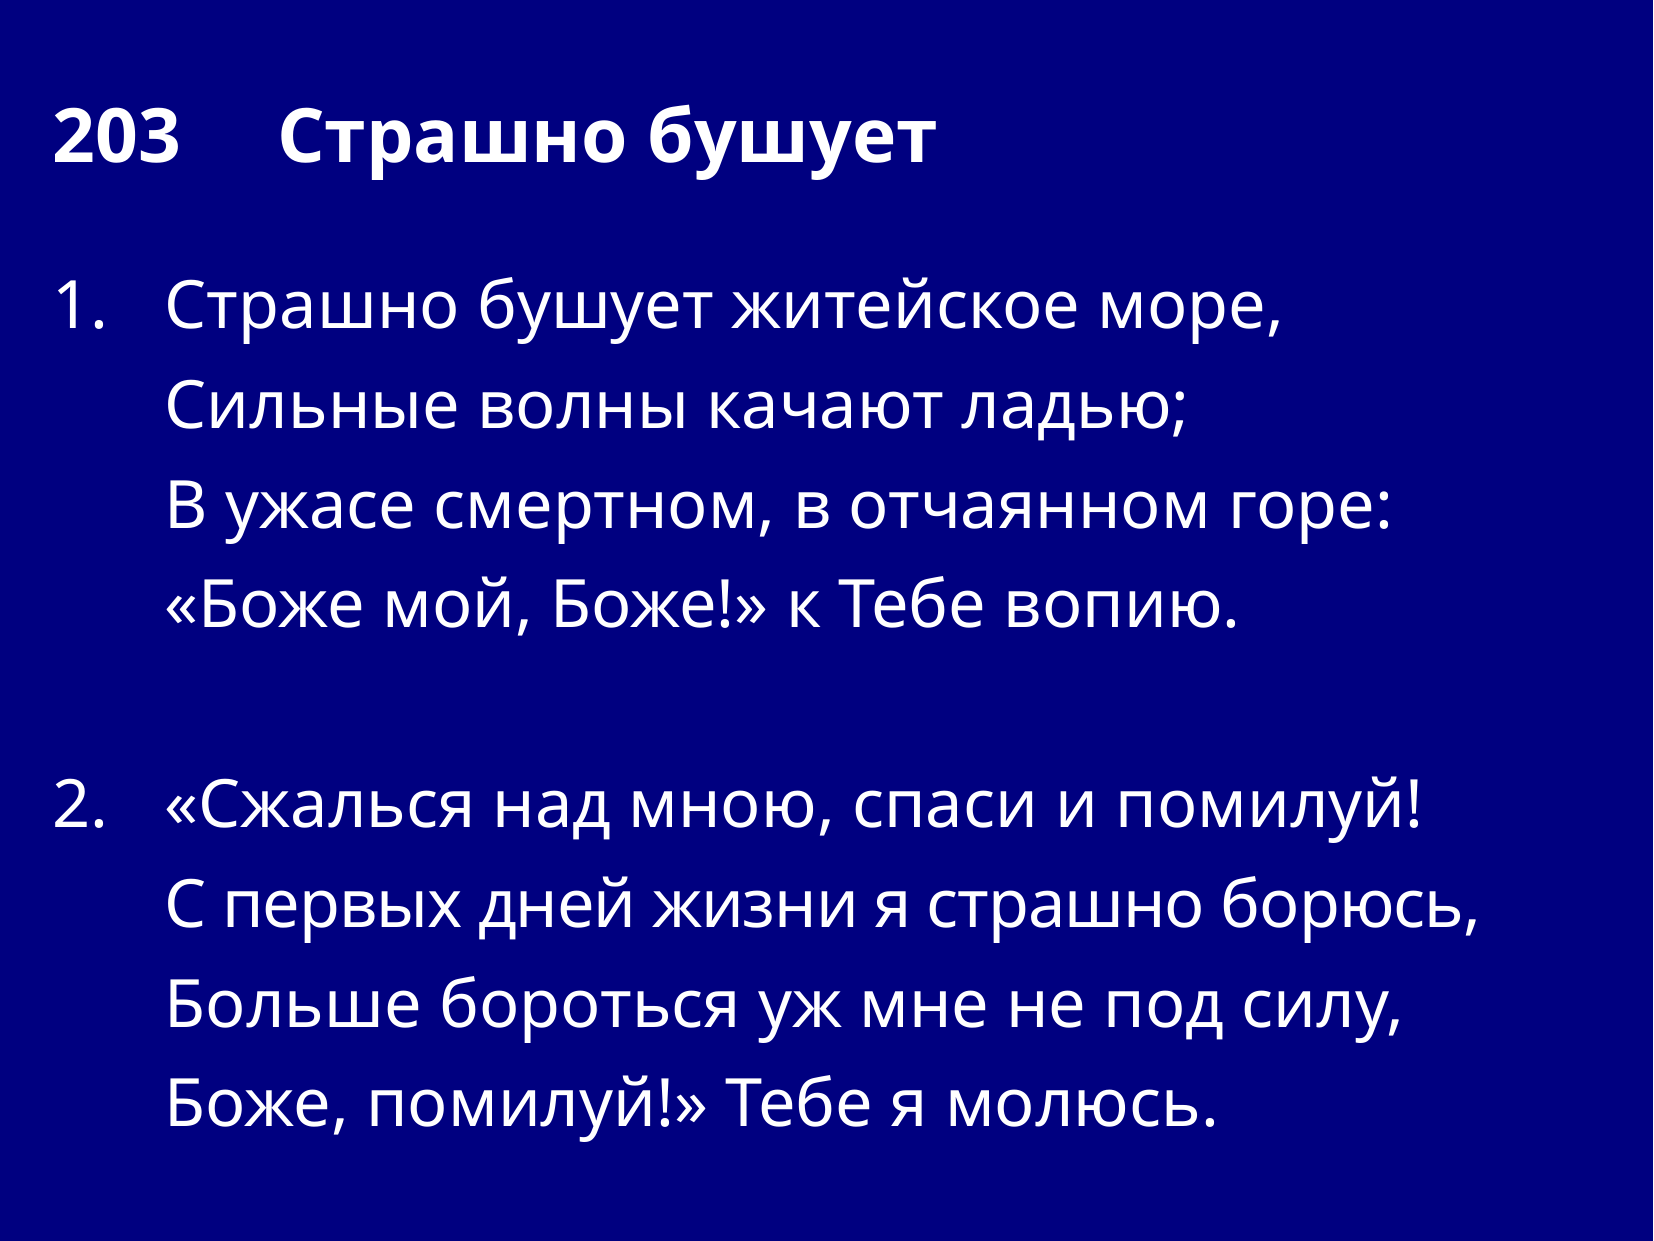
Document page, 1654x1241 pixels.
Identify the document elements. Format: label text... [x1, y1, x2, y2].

text_box 203 Страшно бушует [37, 75, 1576, 188]
text_box 1. Страшно бушует житейское море, Сильные волны качают ладью; В ужасе смертном, в отчаянном горе: «Боже мой, Боже!» к Тебе вопию. 2. «Сжалься над мною, спаси и помилуй! С первых дней жизни я страшно борюсь, Больше бороться уж мне не под силу, Боже, помилуй!» Тебе я молюсь. [37, 150, 1653, 1163]
